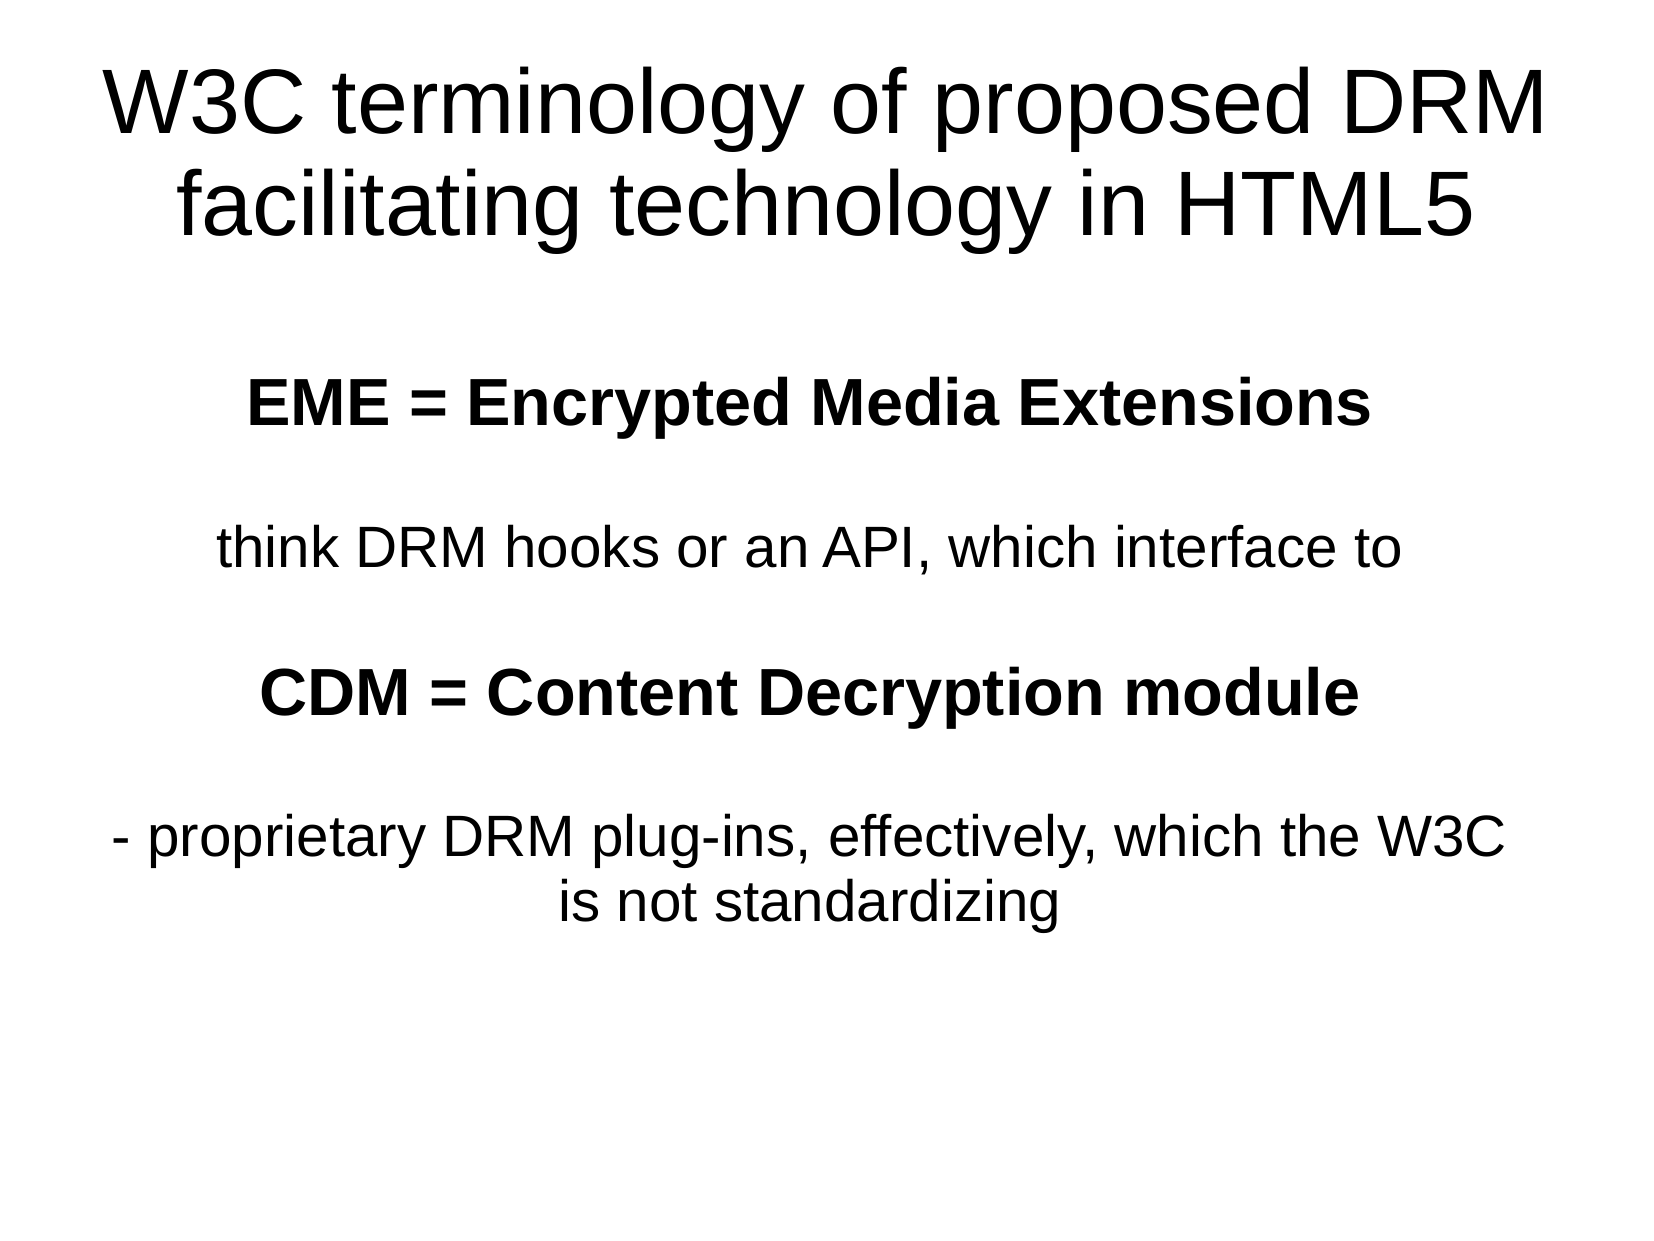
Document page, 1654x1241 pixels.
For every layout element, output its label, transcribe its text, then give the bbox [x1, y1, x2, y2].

title W3C terminology of proposed DRM facilitating technology in HTML5 [82, 49, 1571, 257]
subtitle EME = Encrypted Media Extensions think DRM hooks or an API, which interface to CDM = Content Decryption module - proprietary DRM plug-ins, effectively, which the W3C is not standardizing [82, 290, 1538, 1010]
